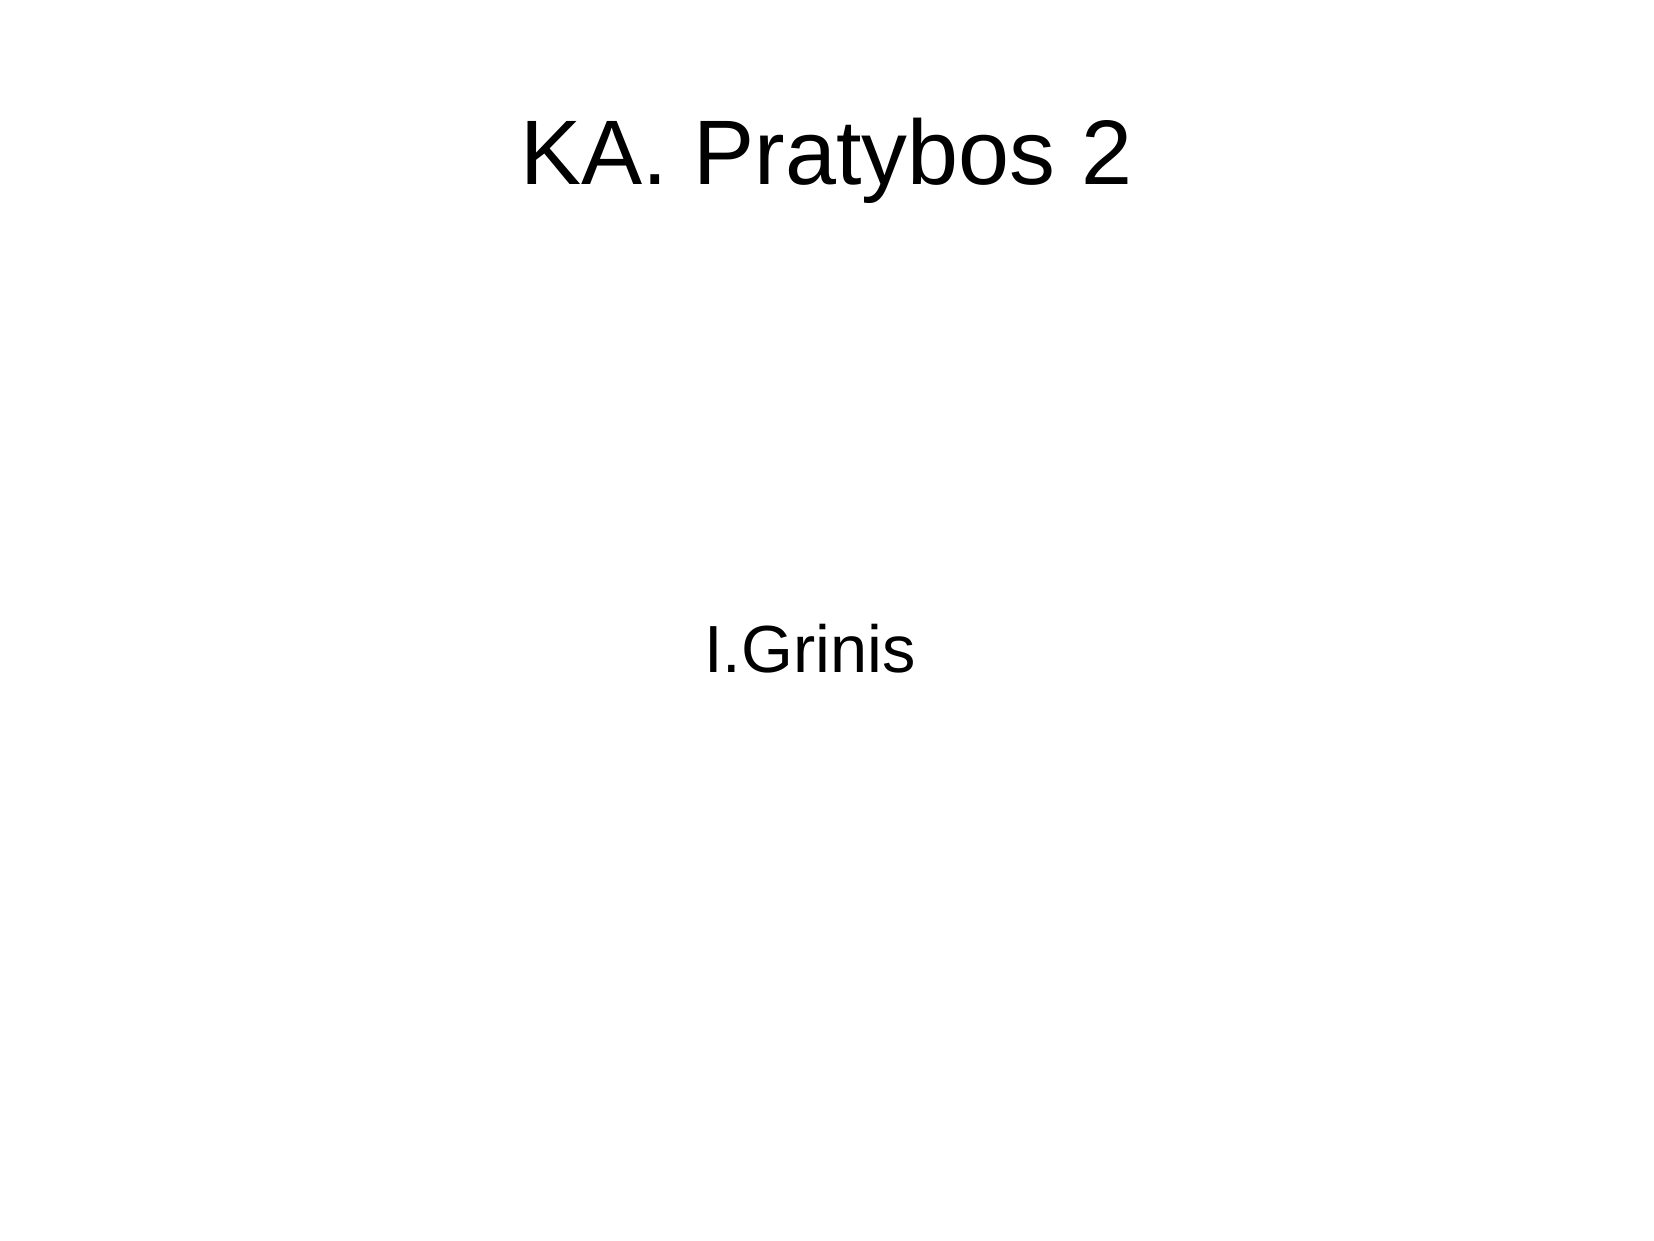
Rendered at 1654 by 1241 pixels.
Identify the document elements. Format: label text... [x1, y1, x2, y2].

subtitle I.Grinis [82, 290, 1538, 1010]
title KA. Pratybos 2 [82, 49, 1571, 257]
